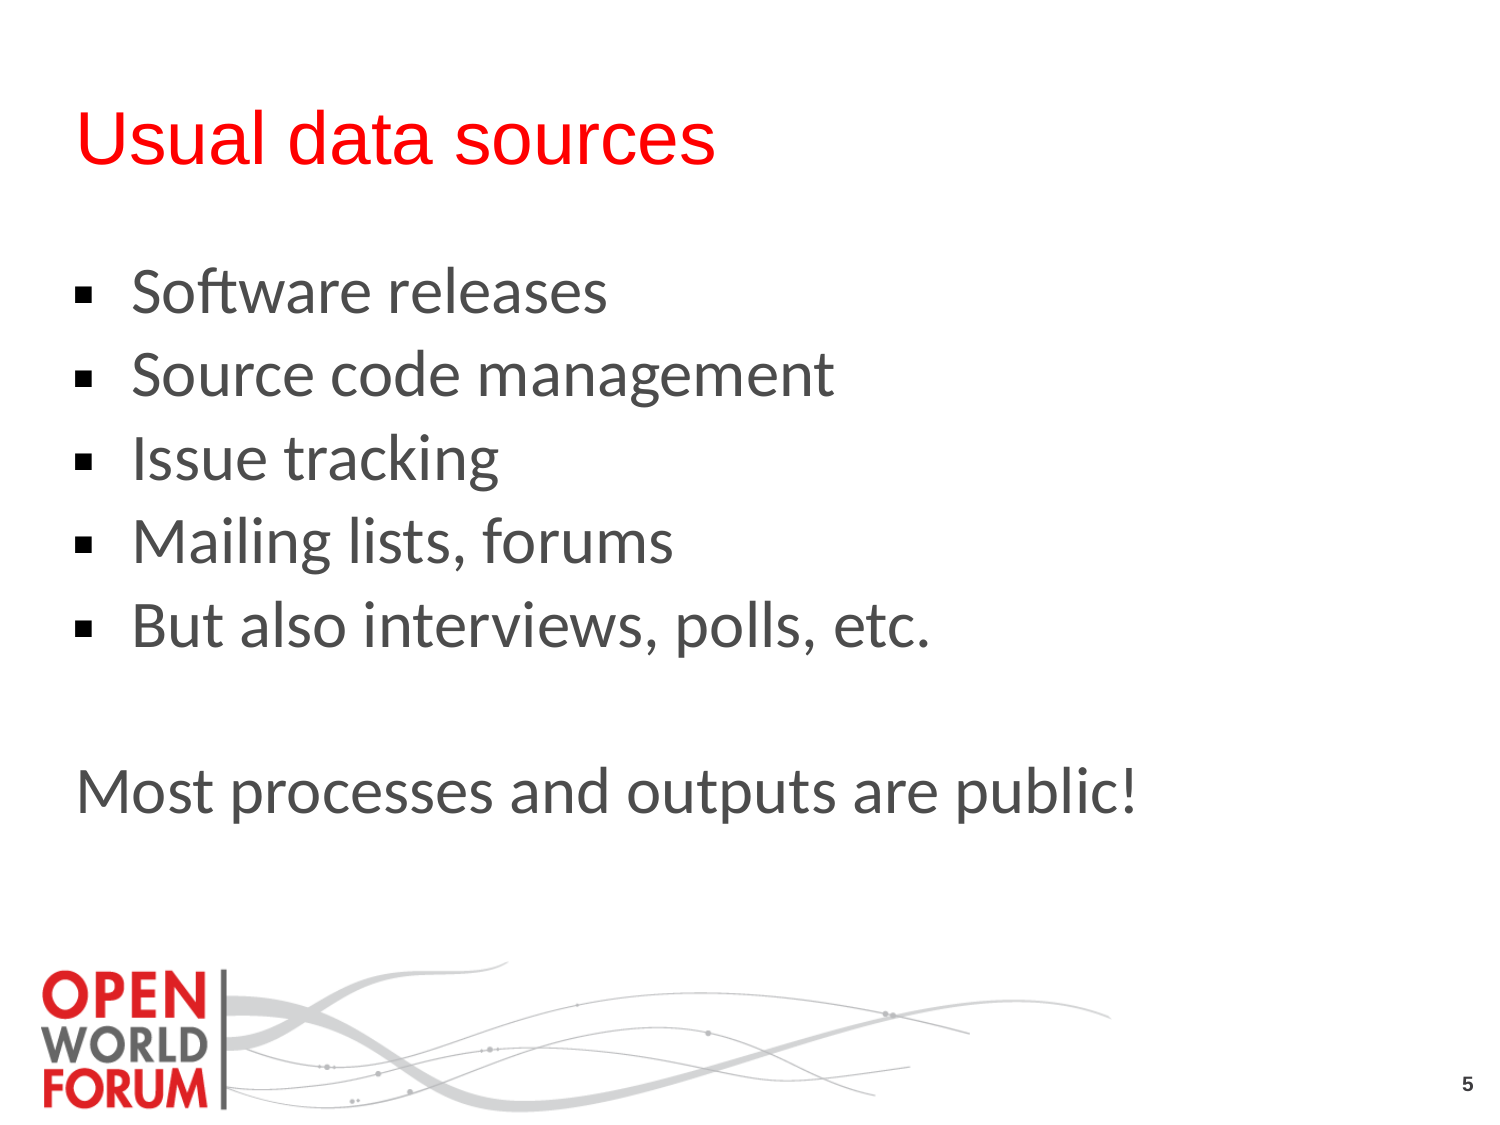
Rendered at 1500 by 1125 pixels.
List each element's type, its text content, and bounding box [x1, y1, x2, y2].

list Software releases Source code management Issue tracking Mailing lists, forums But also interviews, polls, etc. Most processes and outputs are public! [75, 263, 1425, 991]
picture [41, 957, 1112, 1119]
title Usual data sources [75, 52, 1425, 226]
